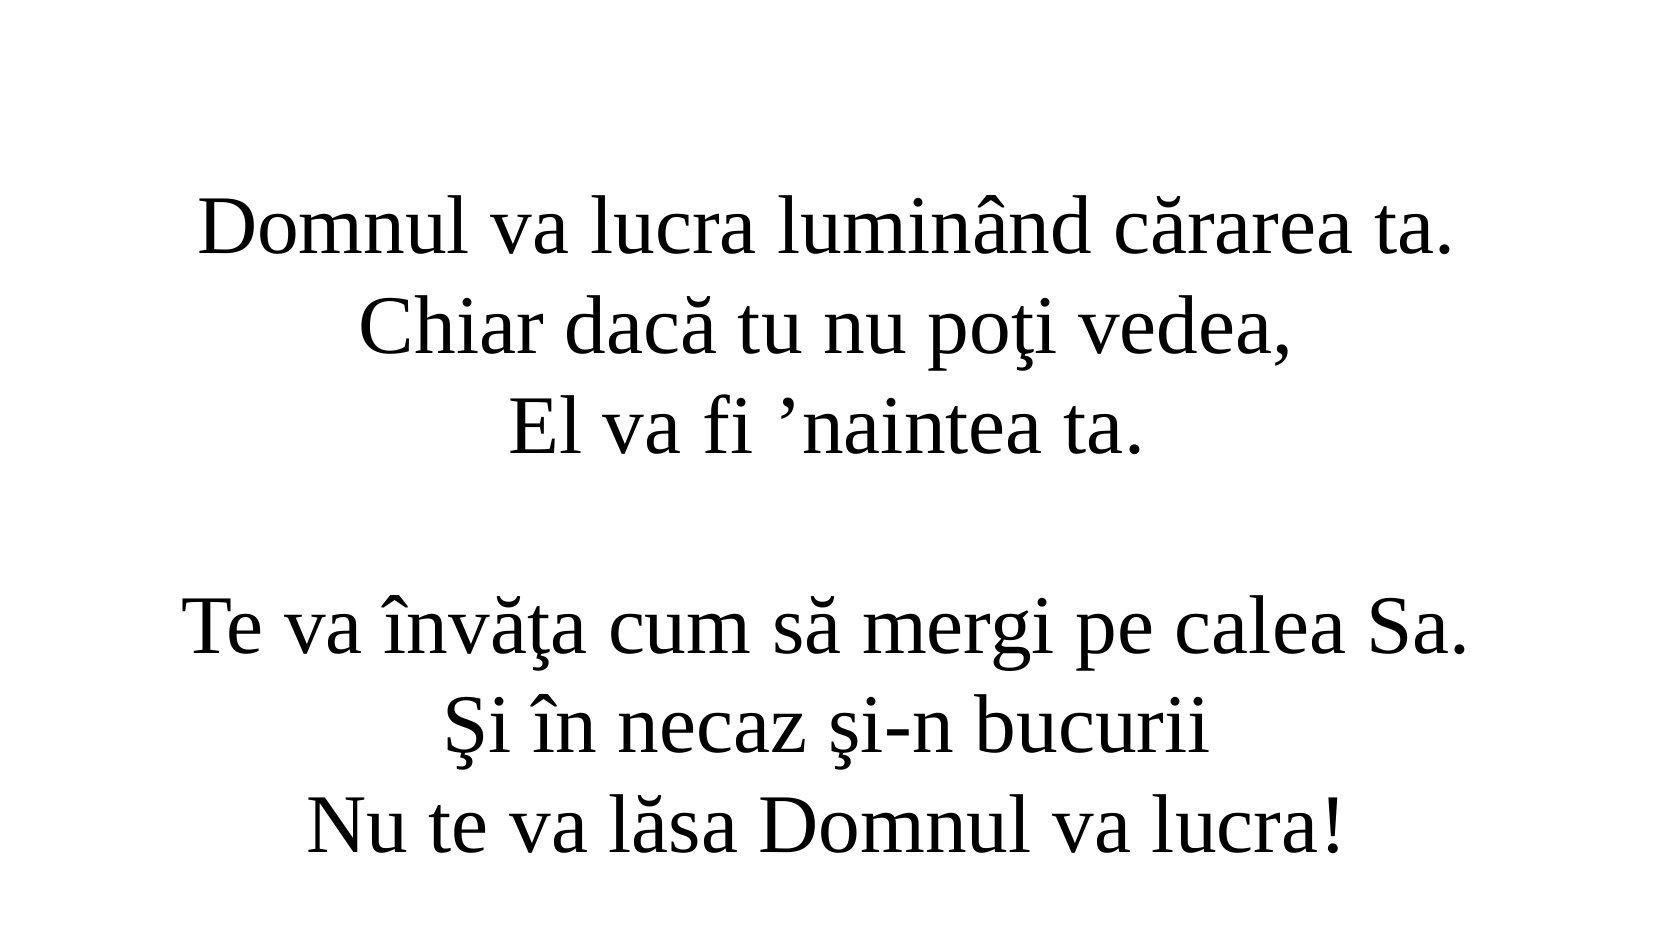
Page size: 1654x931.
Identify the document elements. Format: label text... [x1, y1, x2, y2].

subtitle Domnul va lucra luminând cărarea ta. Chiar dacă tu nu poţi vedea, El va fi ’naintea ta. Te va învăţa cum să mergi pe calea Sa. Şi în necaz şi-n bucurii Nu te va lăsa Domnul va lucra! [0, 162, 1654, 758]
